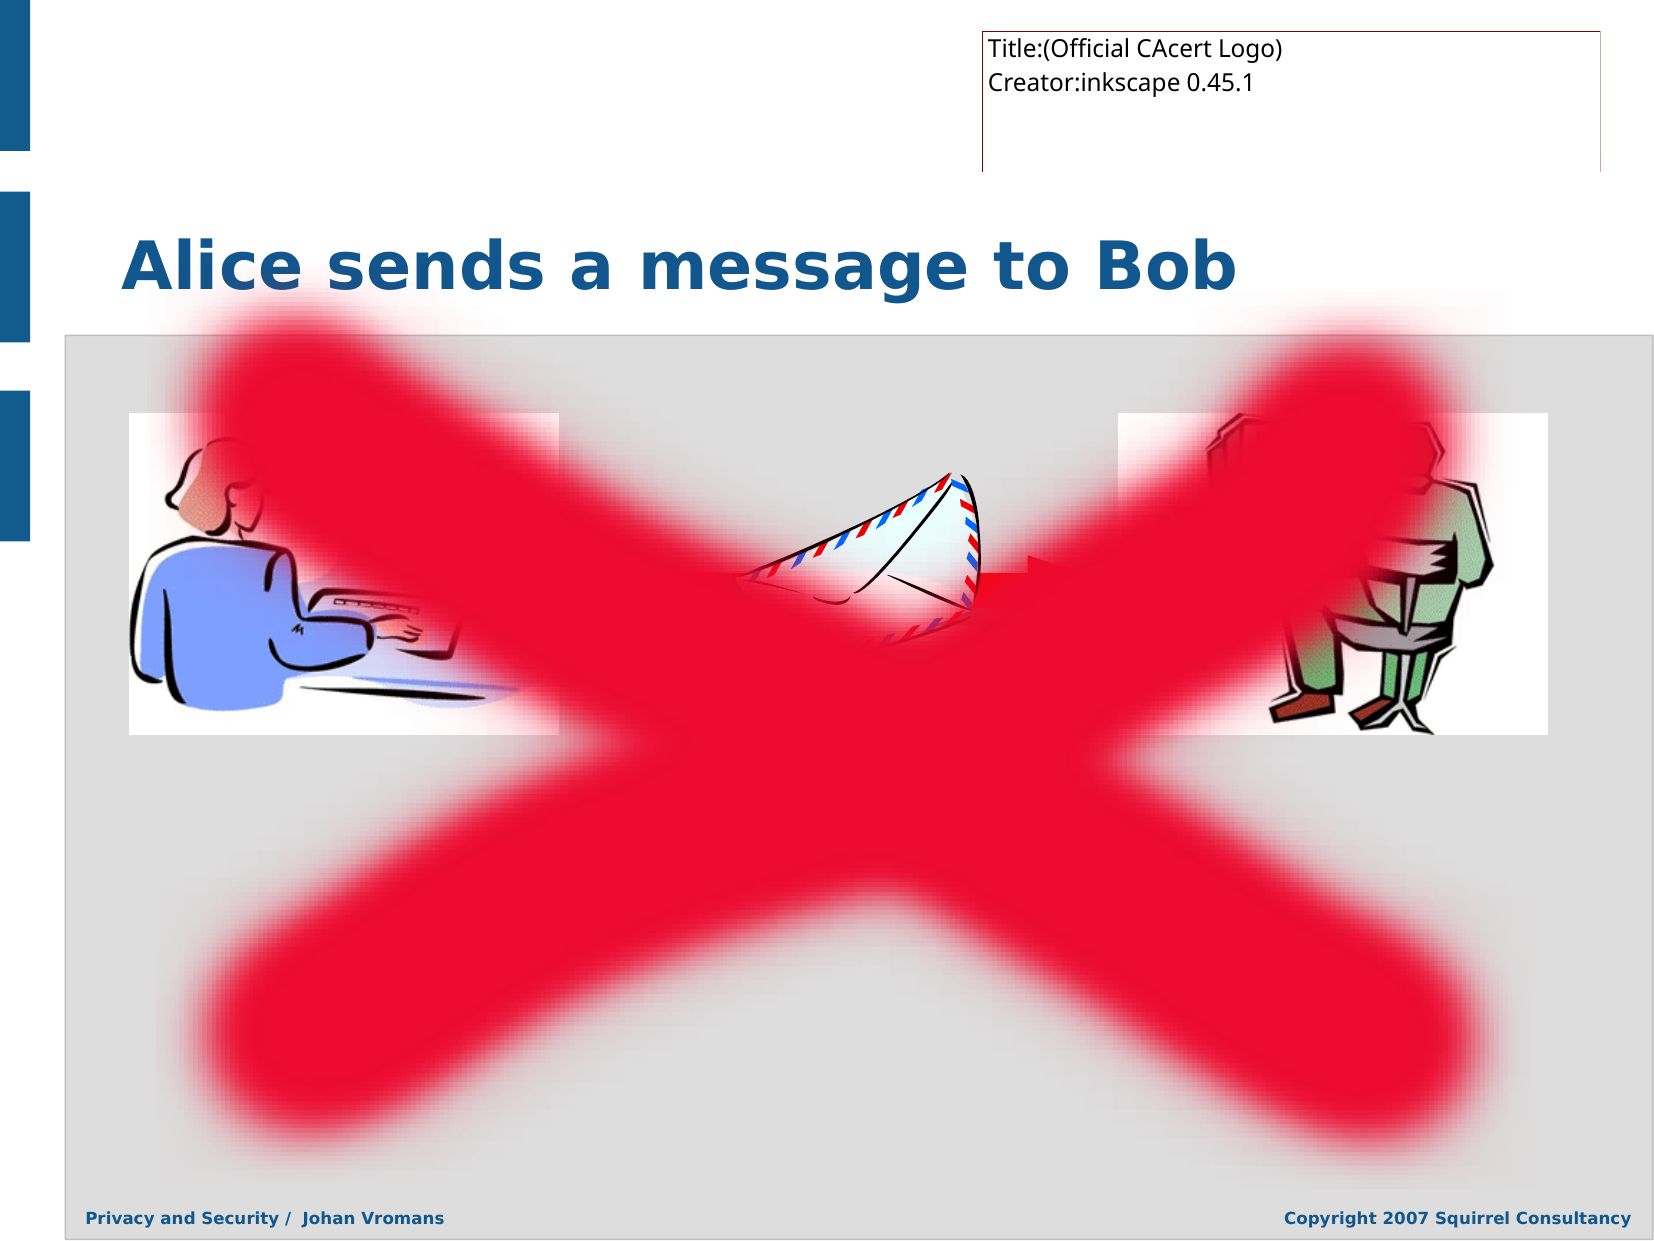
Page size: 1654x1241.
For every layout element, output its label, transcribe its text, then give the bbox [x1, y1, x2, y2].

picture [129, 265, 1548, 1194]
title Alice sends a message to Bob [121, 206, 1533, 326]
